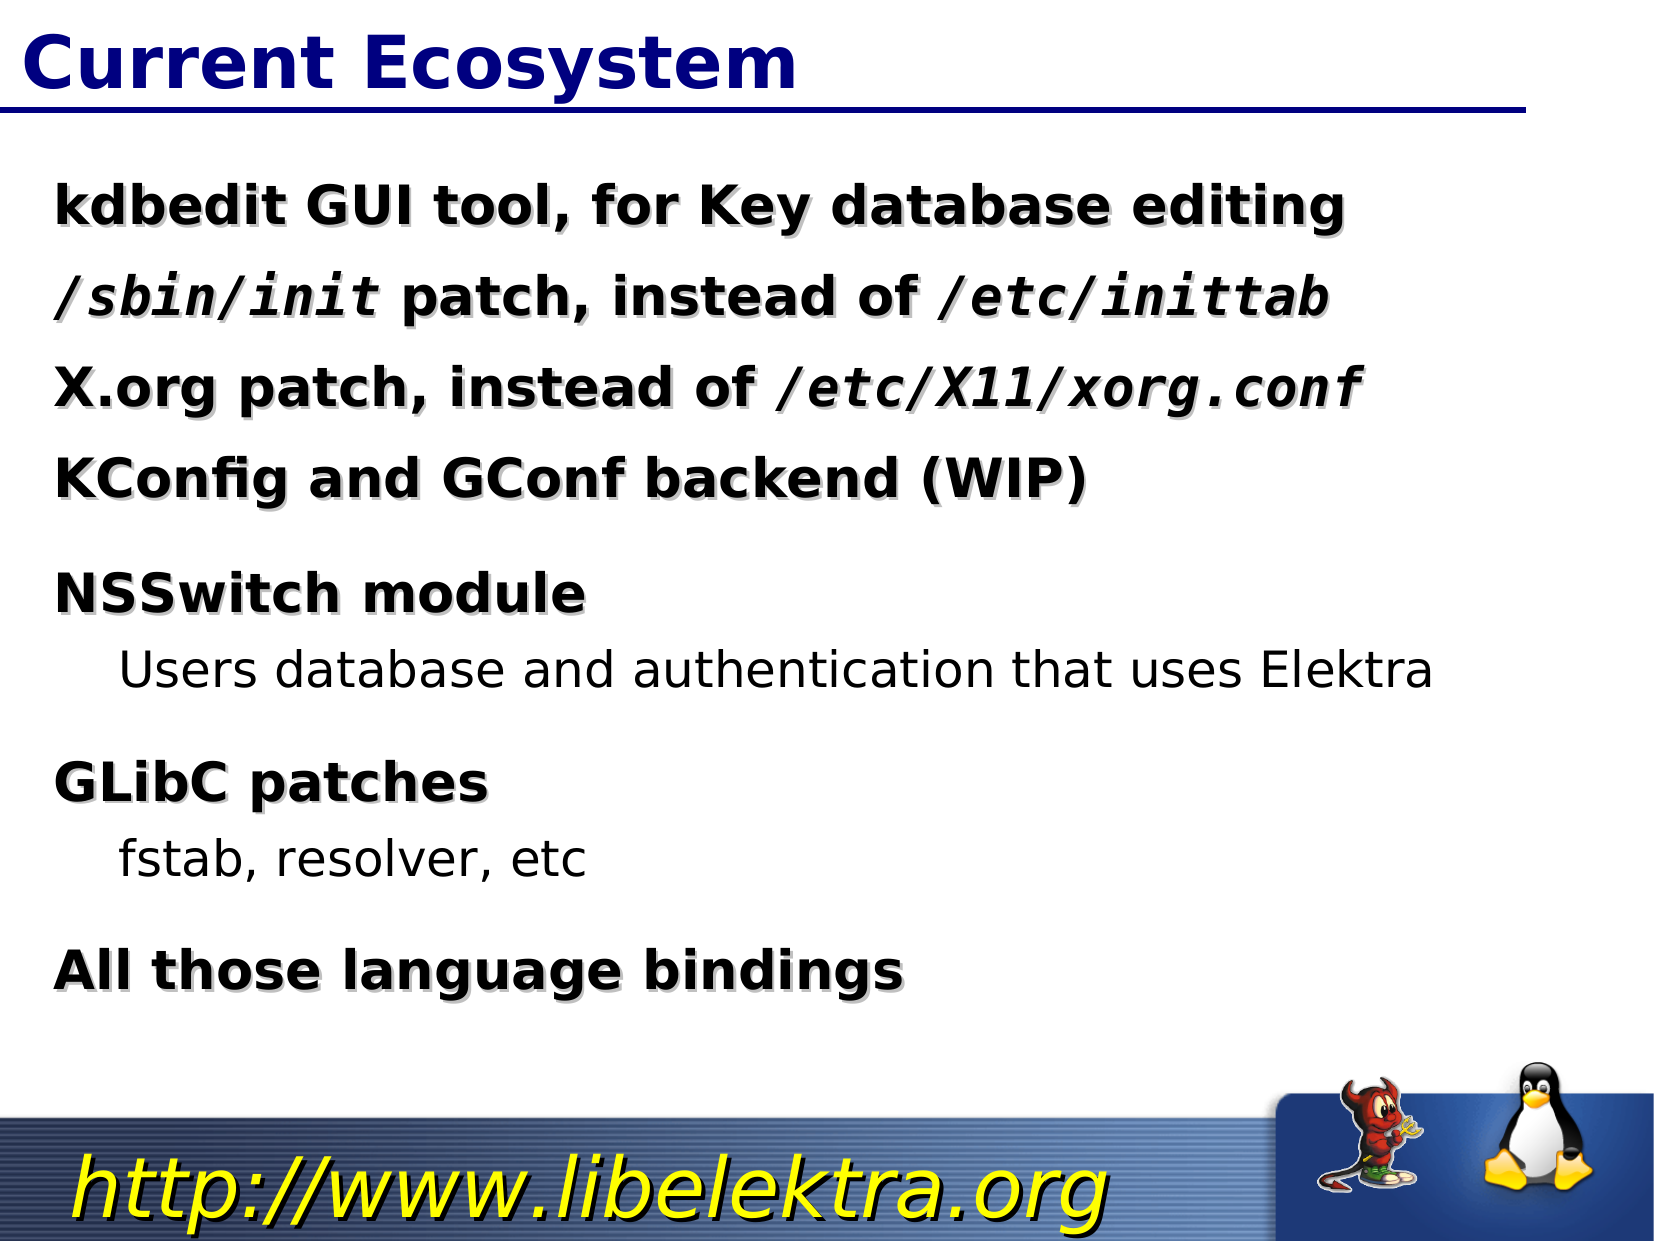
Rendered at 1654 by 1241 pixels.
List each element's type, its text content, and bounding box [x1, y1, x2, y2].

text_box Current Ecosystem [21, 14, 1611, 110]
picture [0, 1061, 1654, 1241]
list kdbedit GUI tool, for Key database editing /sbin/init patch, instead of /etc/inittab X.org patch, instead of /etc/X11/xorg.conf KConfig and GConf backend (WIP) NSSwitch module Users database and authentication that uses Elektra GLibC patches fstab, resolver, etc All those language bindings [38, 162, 1613, 1075]
